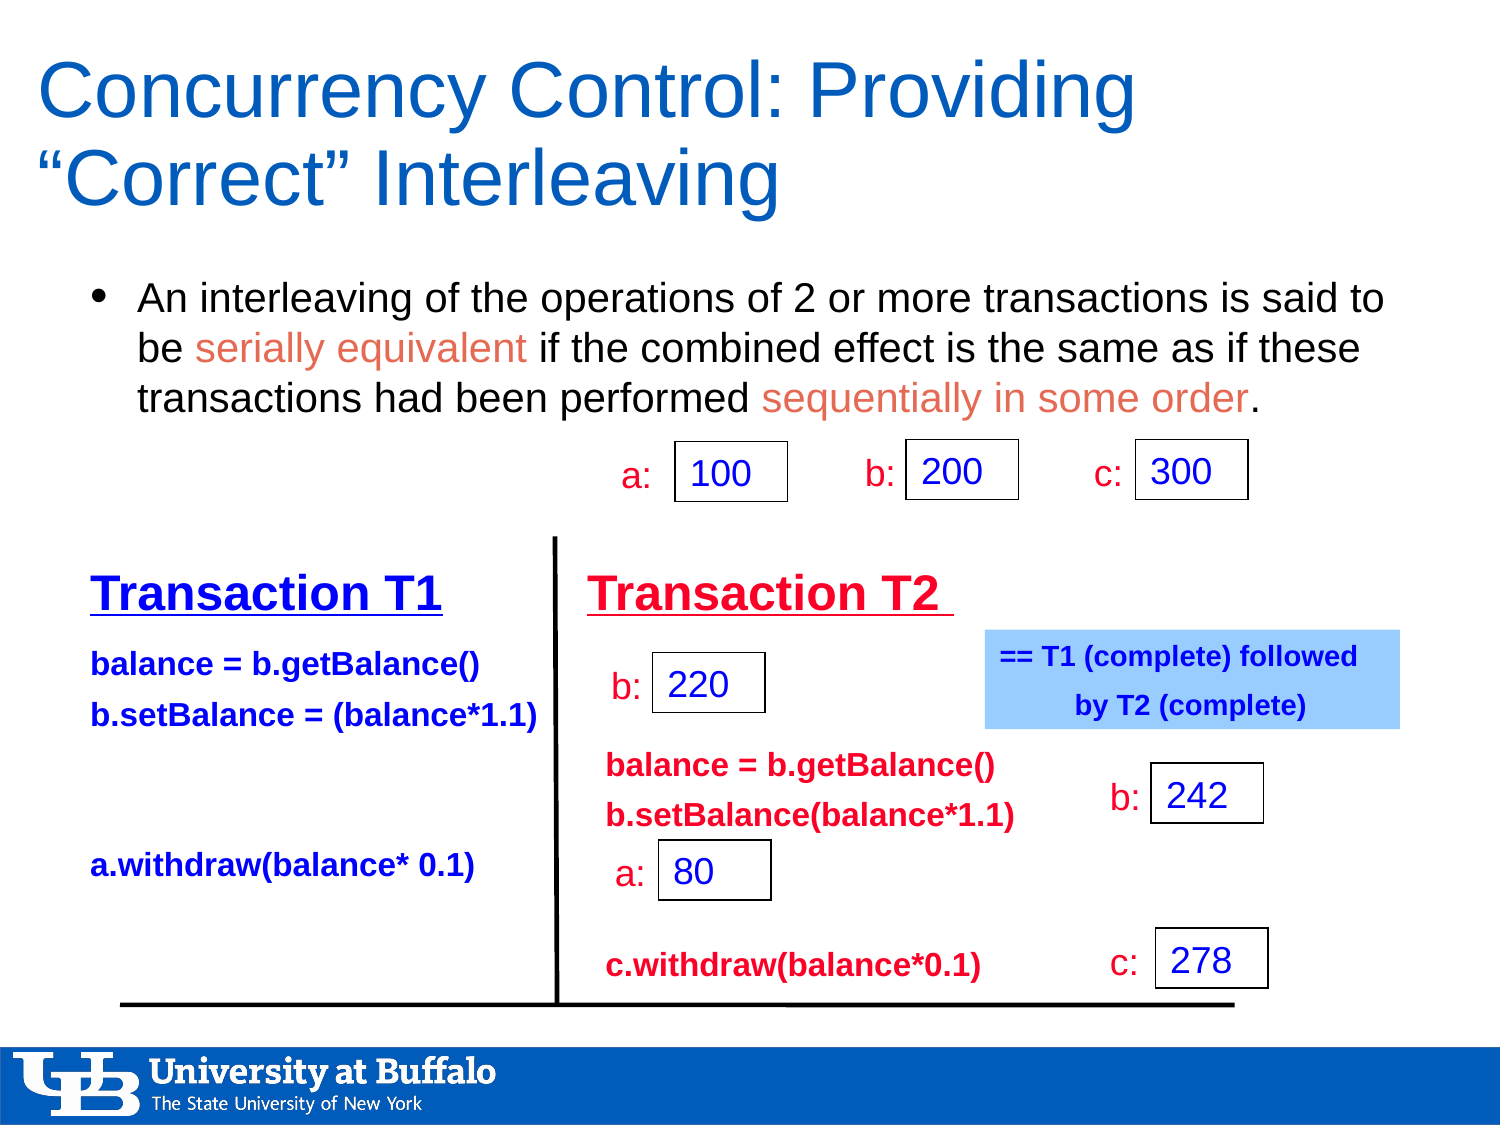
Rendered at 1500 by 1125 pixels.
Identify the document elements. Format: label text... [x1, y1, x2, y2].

text_box b: [849, 441, 934, 502]
text_box a: [600, 842, 684, 902]
text_box b: [596, 654, 680, 715]
text_box 278 [1155, 928, 1268, 988]
text_box b: [1095, 765, 1179, 826]
text_box 278 [1179, 950, 1185, 962]
list An interleaving of the operations of 2 or more transactions is said to be serially equivalent if the combined effect is the same as if these transactions had been performed sequentially in some order. Transaction T1 Transaction T2 balance = b.getBalance() b.setBalance = (balance*1.1) balance = b.getBalance() b.setBalance(balance*1.1) a.withdraw(balance* 0.1) c.withdraw(balance*0.1) [75, 263, 1425, 916]
text_box c: [1079, 441, 1163, 502]
picture [13, 1052, 496, 1116]
title Concurrency Control: Providing “Correct” Interleaving [37, 40, 1388, 228]
text_box 200 [906, 439, 1019, 500]
text_box 80 [658, 839, 771, 900]
text_box 100 [675, 441, 788, 502]
text_box == T1 (complete) followed by T2 (complete) [984, 629, 1400, 730]
text_box 242 [1151, 763, 1264, 823]
text_box 300 [1135, 439, 1248, 500]
text_box 220 [652, 652, 766, 713]
text_box c: [1095, 930, 1179, 991]
text_box a: [606, 443, 690, 504]
